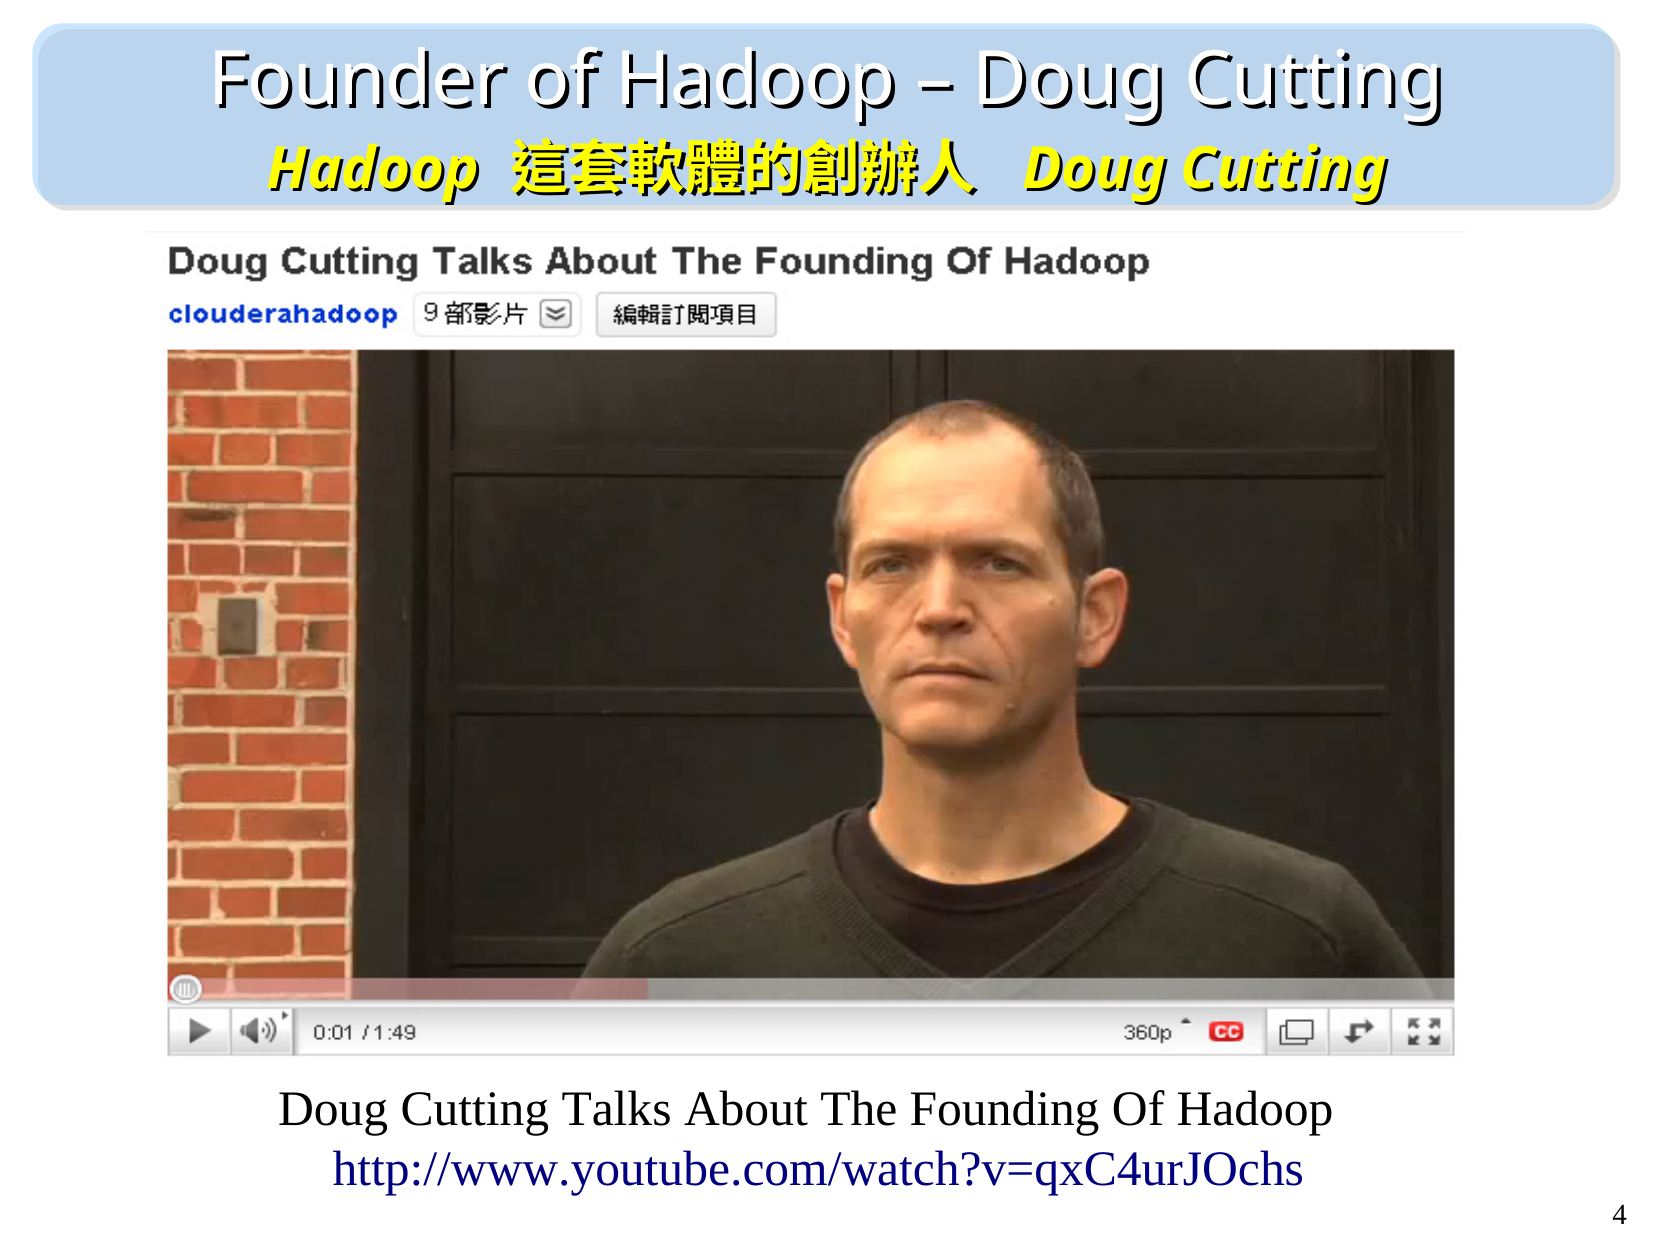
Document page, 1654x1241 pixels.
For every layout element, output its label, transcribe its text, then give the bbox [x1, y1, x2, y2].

picture [146, 231, 1465, 1067]
text_box Doug Cutting Talks About The Founding Of Hadoop http://www.youtube.com/watch?v=qxC4urJOchs [218, 1068, 1418, 1203]
text_box [32, 23, 1615, 205]
title Founder of Hadoop – Doug Cutting Hadoop 這套軟體的創辦人 Doug Cutting [123, 24, 1530, 208]
